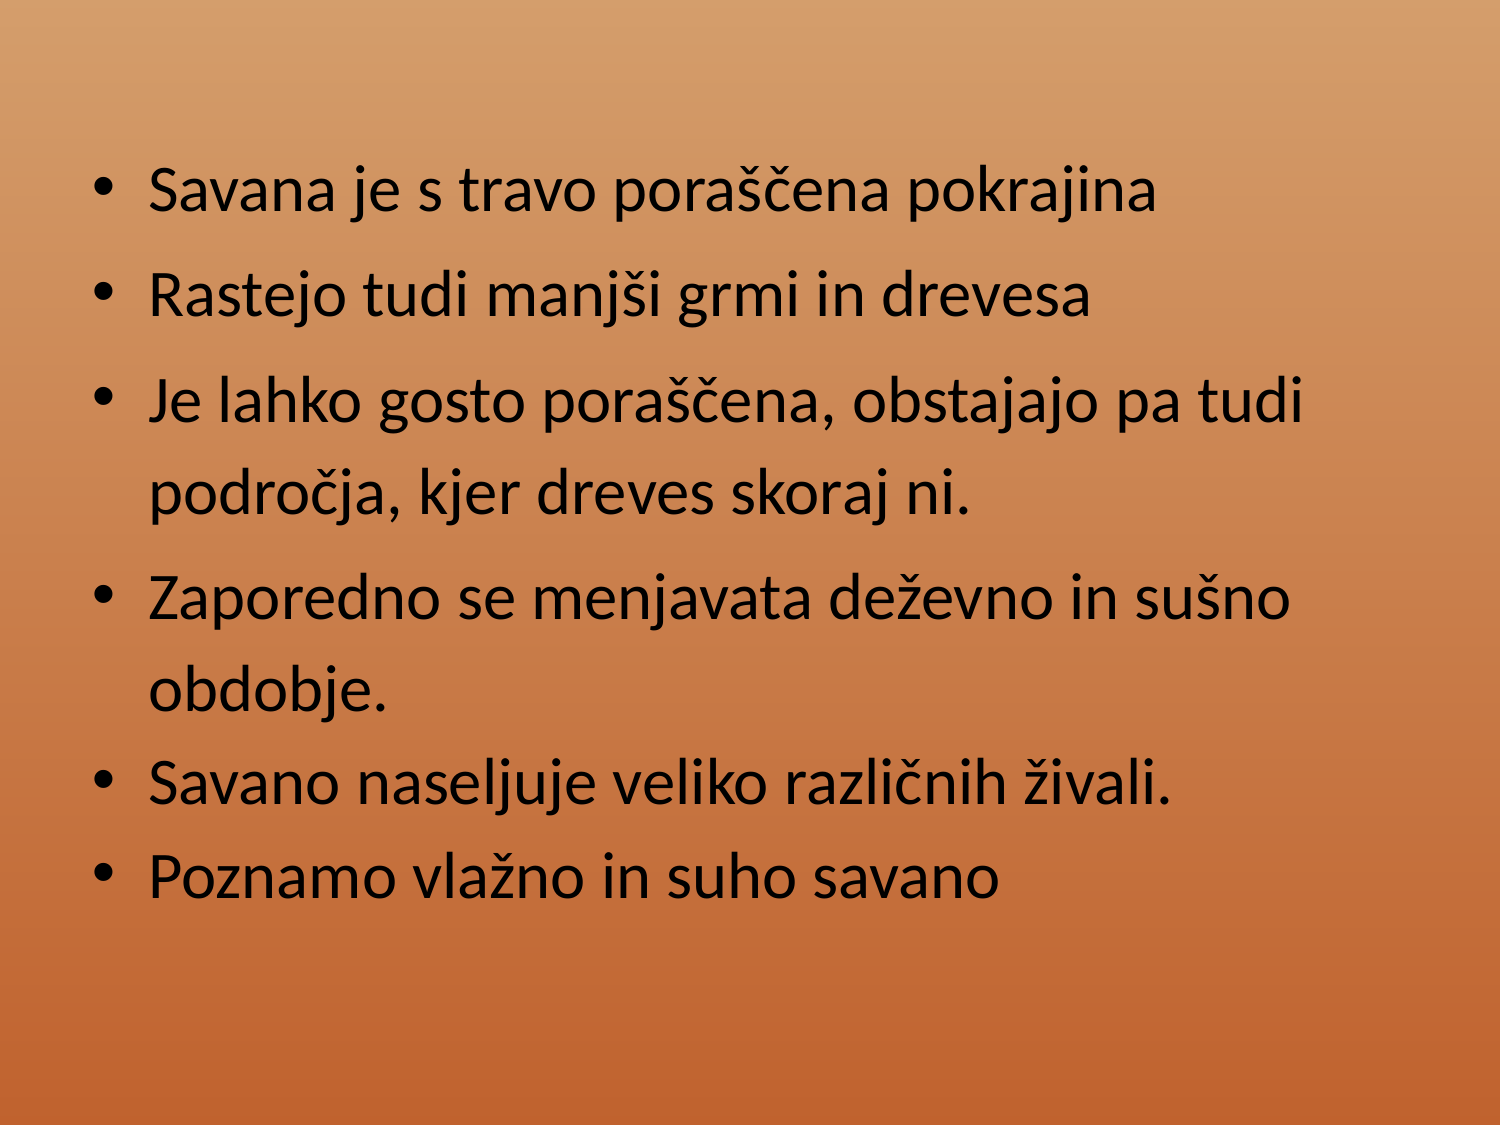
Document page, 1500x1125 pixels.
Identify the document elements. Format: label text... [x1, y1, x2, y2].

list Savana je s travo poraščena pokrajina Rastejo tudi manjši grmi in drevesa Je lahko gosto poraščena, obstajajo pa tudi področja, kjer dreves skoraj ni. Zaporedno se menjavata deževno in sušno obdobje. Savano naseljuje veliko različnih živali. Poznamo vlažno in suho savano [76, 125, 1427, 1071]
